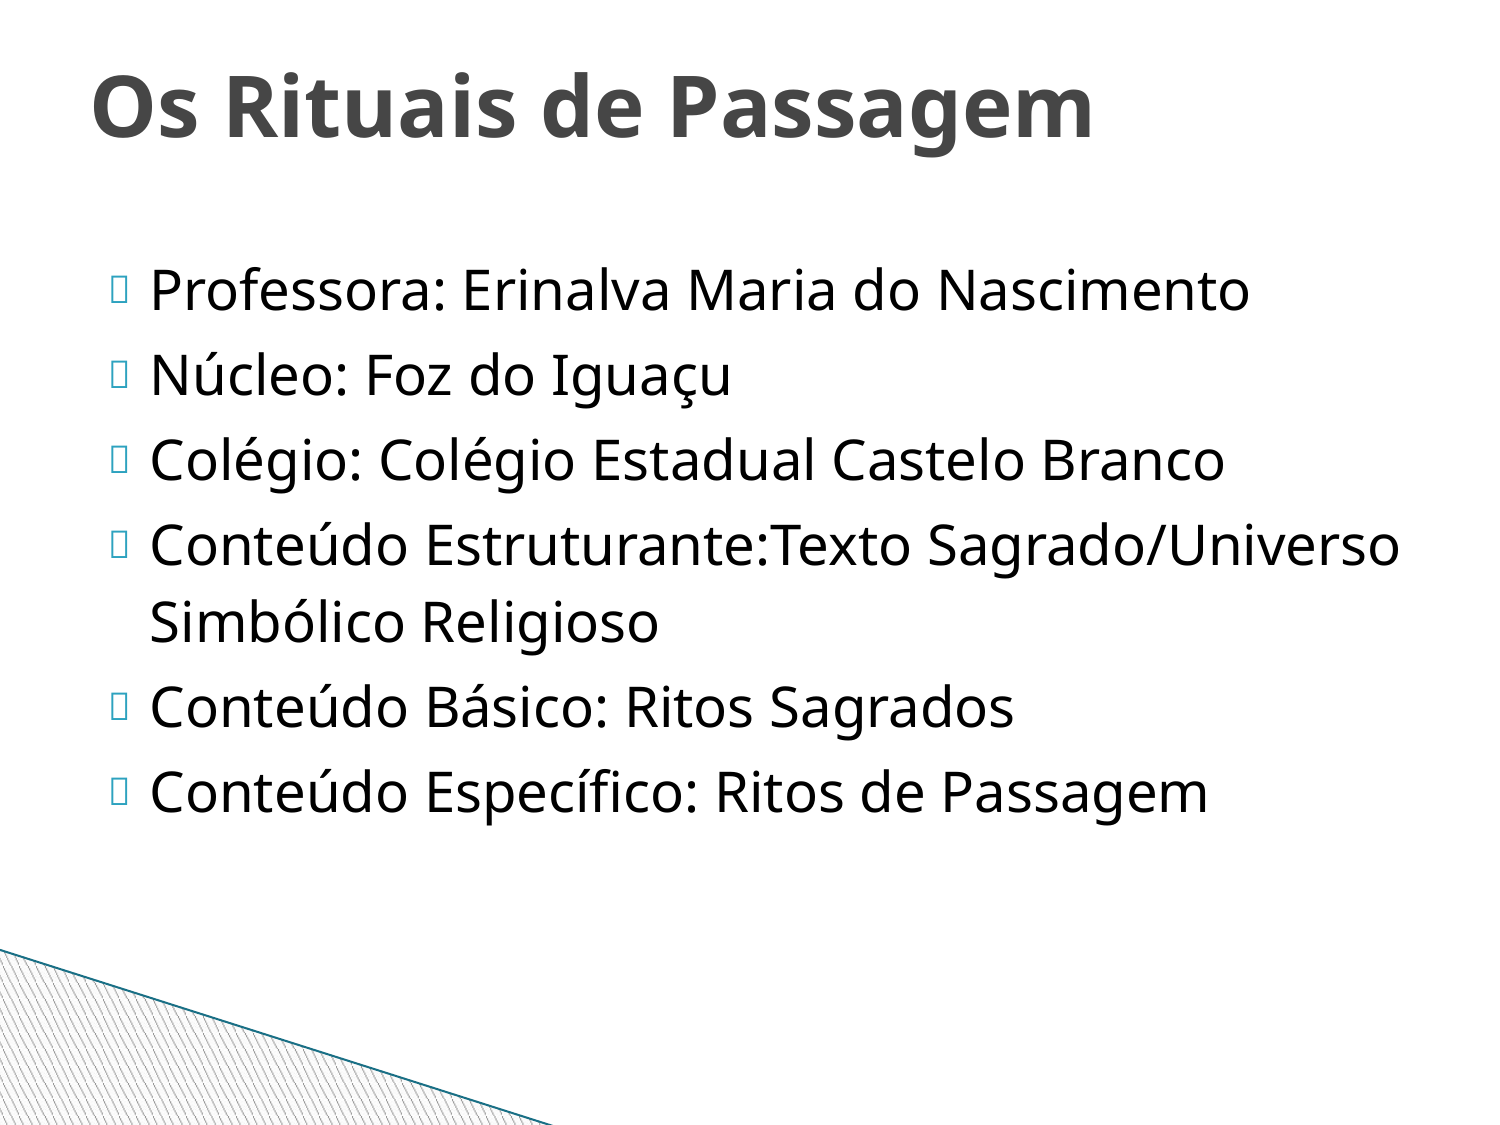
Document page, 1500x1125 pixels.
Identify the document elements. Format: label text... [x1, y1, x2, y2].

picture [0, 952, 543, 1125]
list Professora: Erinalva Maria do Nascimento Núcleo: Foz do Iguaçu Colégio: Colégio Estadual Castelo Branco Conteúdo Estruturante:Texto Sagrado/Universo Simbólico Religioso Conteúdo Básico: Ritos Sagrados Conteúdo Específico: Ritos de Passagem [75, 243, 1425, 986]
title Os Rituais de Passagem [75, 45, 1425, 233]
